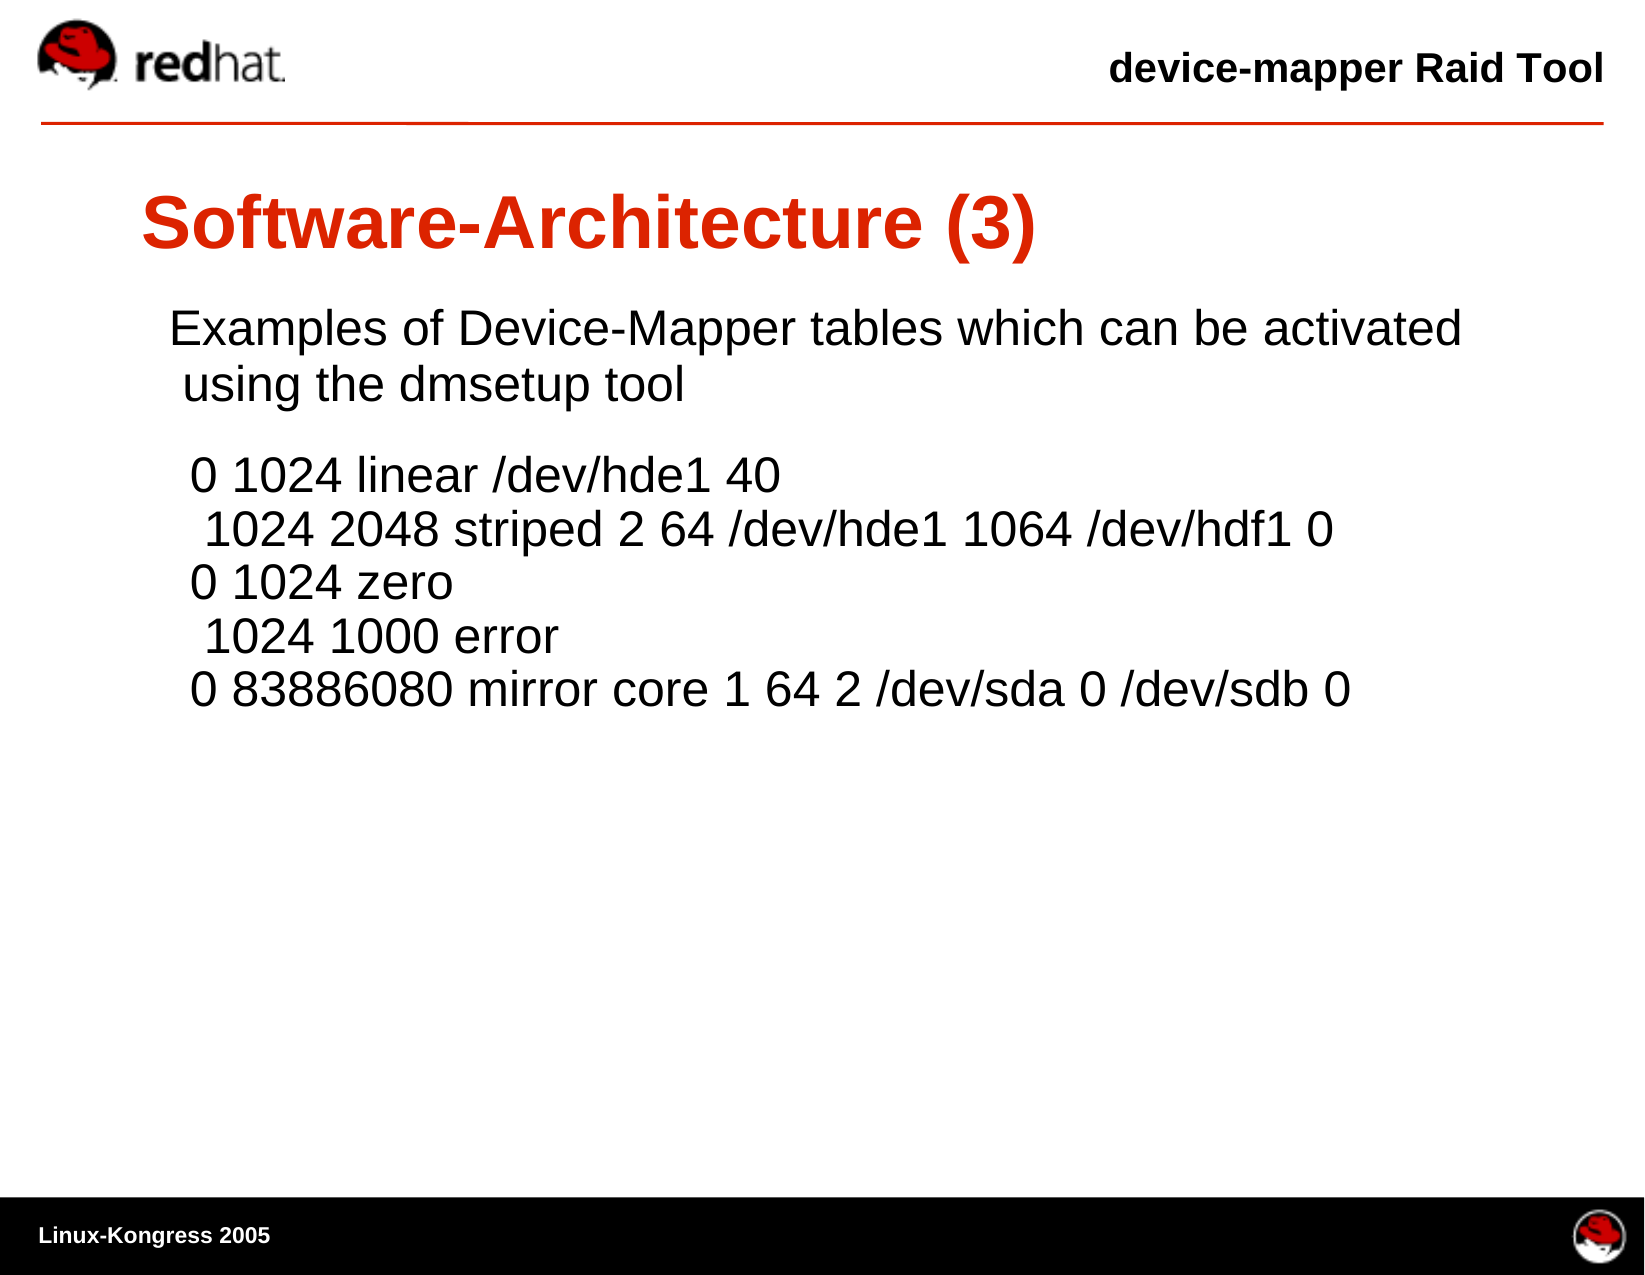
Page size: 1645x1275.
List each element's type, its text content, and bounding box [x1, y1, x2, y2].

picture [1568, 1206, 1631, 1270]
text_box Examples of Device-Mapper tables which can be activated using the dmsetup tool [154, 299, 1482, 425]
picture [36, 17, 285, 102]
text_box Linux-Kongress 2005 [38, 1222, 381, 1252]
text_box Software-Architecture (3) [141, 180, 1271, 274]
text_box [0, 1197, 1645, 1275]
text_box device-mapper Raid Tool [959, 44, 1605, 97]
text_box 0 1024 linear /dev/hde1 40 1024 2048 striped 2 64 /dev/hde1 1064 /dev/hdf1 0 0 1024 zero 1024 1000 error 0 83886080 mirror core 1 64 2 /dev/sda 0 /dev/sdb 0 [176, 449, 1364, 750]
